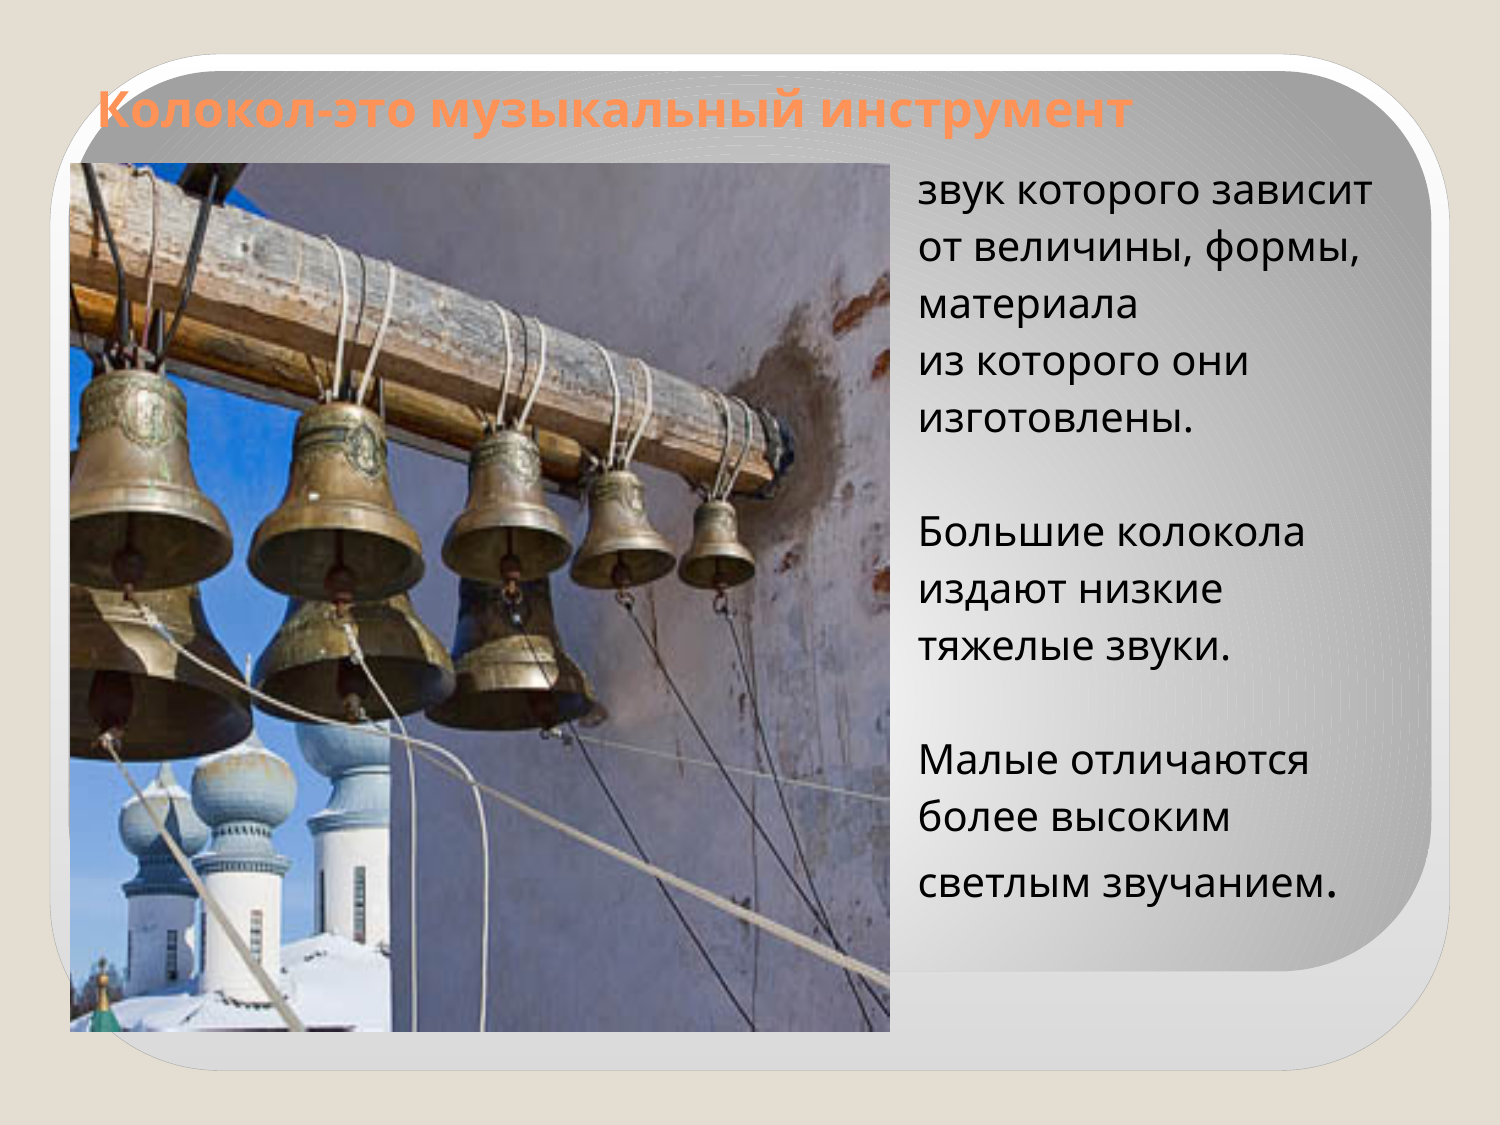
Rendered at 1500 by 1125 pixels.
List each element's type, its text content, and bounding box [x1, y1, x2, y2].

text_box звук которого зависит от величины, формы, материала из которого они изготовлены. Большие колокола издают низкие тяжелые звуки. Малые отличаются более высоким светлым звучанием. [902, 152, 1430, 920]
title Колокол-это музыкальный инструмент [82, 70, 1425, 165]
picture [70, 164, 890, 1032]
